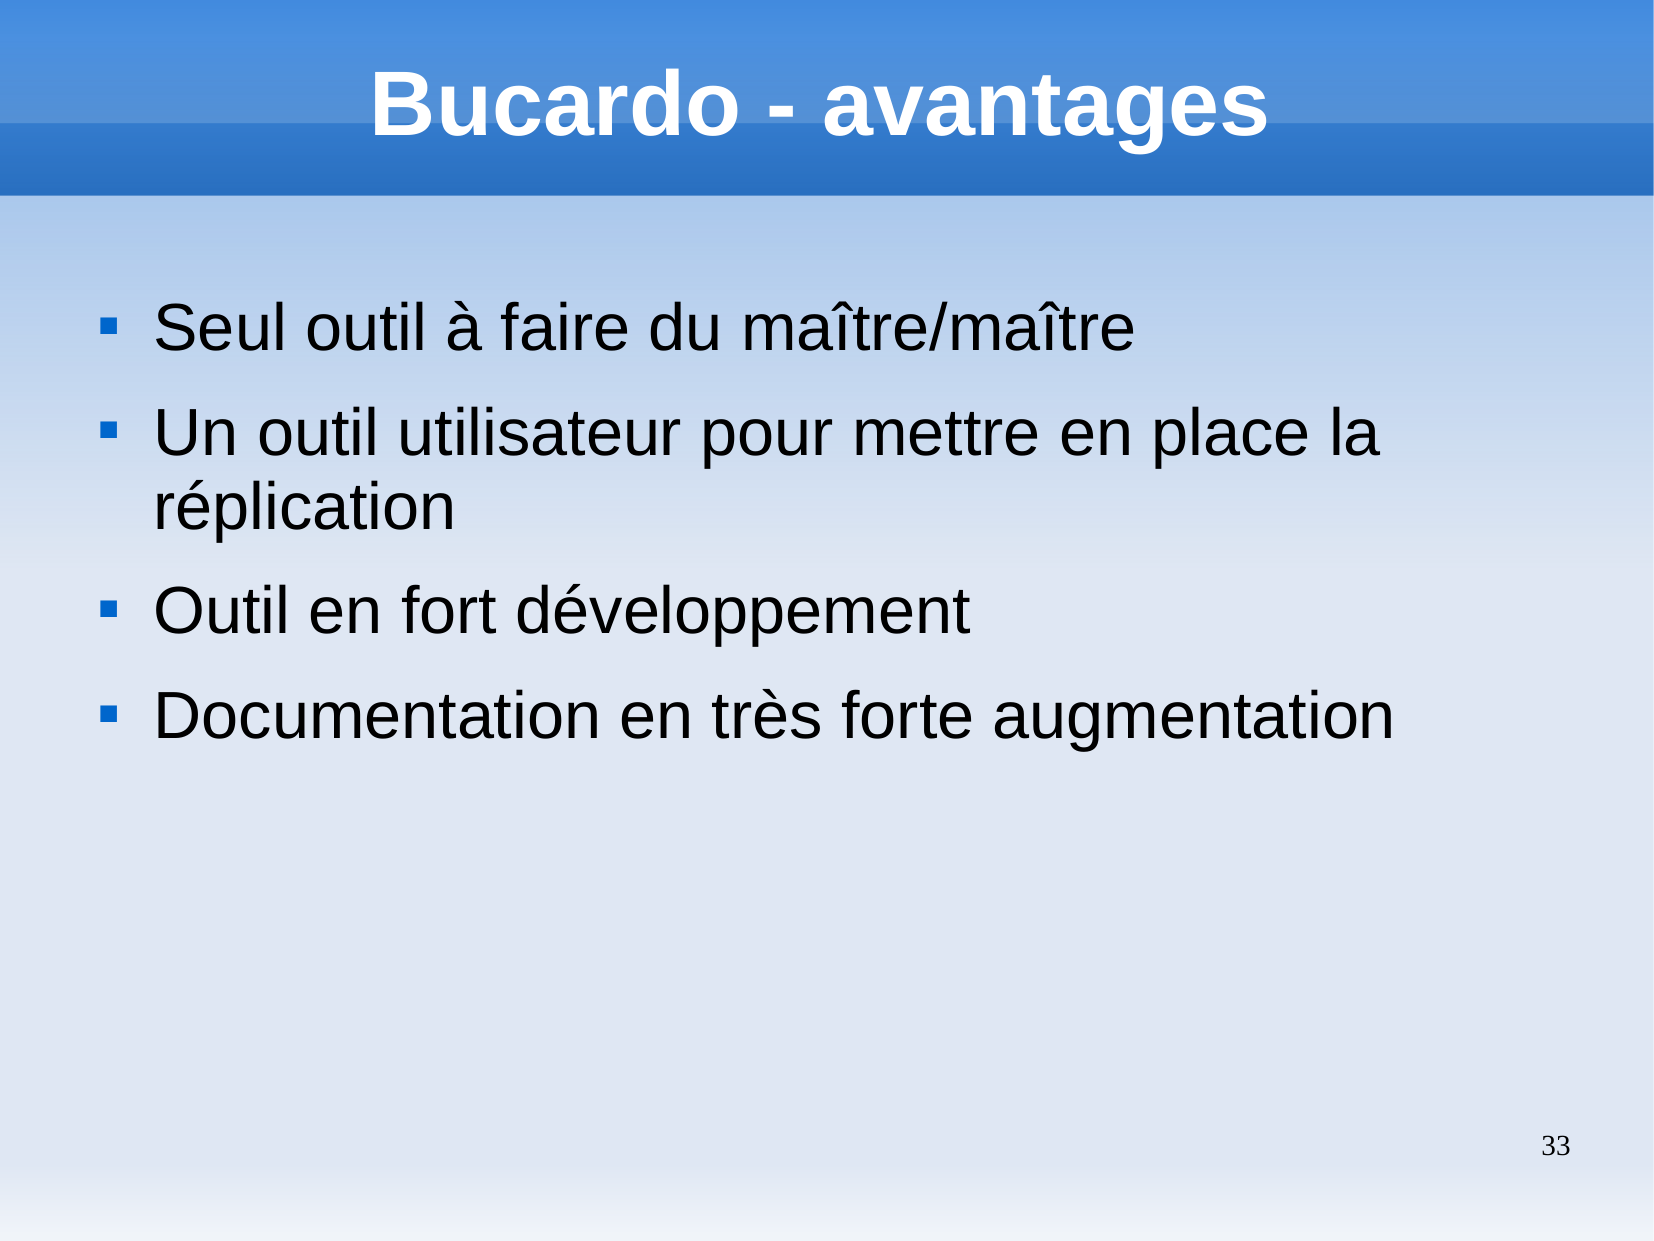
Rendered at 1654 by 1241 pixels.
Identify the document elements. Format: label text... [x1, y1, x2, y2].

picture [0, 0, 1654, 1241]
list Seul outil à faire du maître/maître Un outil utilisateur pour mettre en place la réplication Outil en fort développement Documentation en très forte augmentation [82, 290, 1571, 1094]
title Bucardo - avantages [76, 7, 1565, 200]
